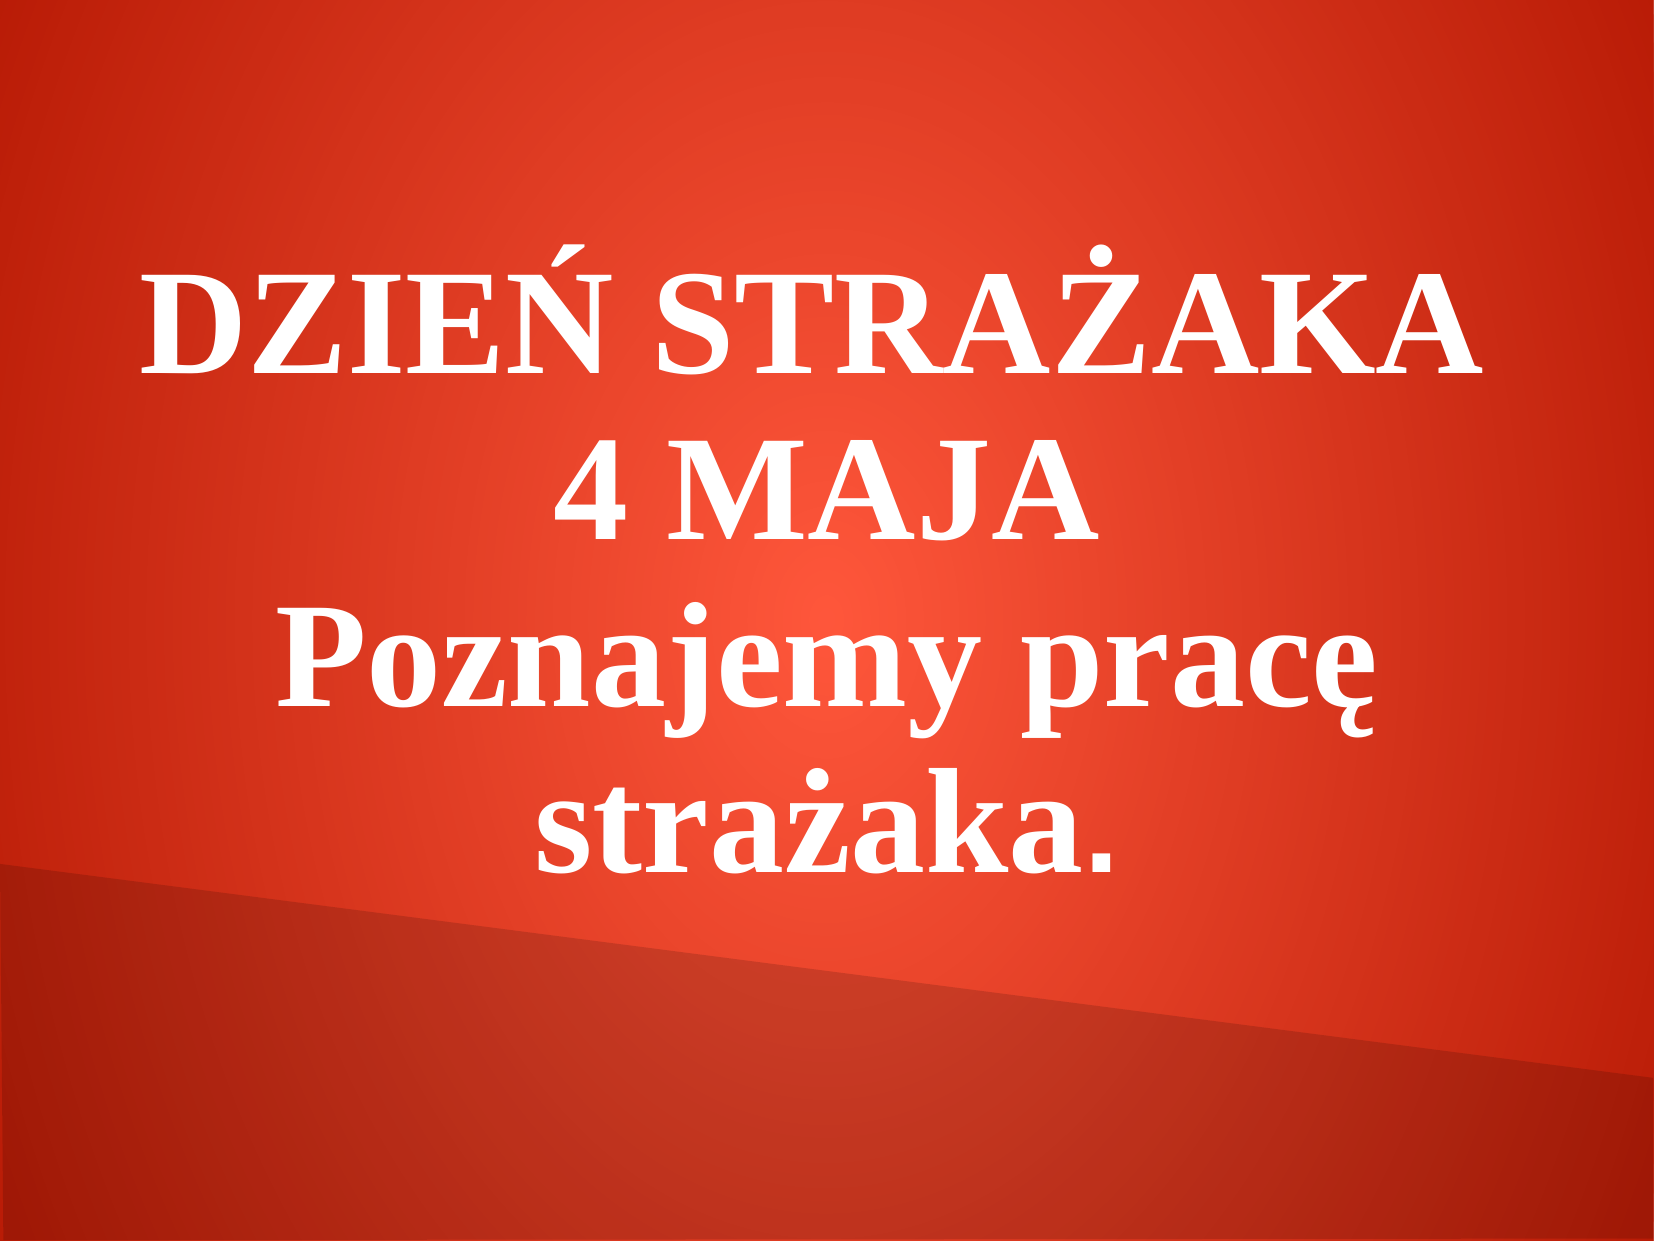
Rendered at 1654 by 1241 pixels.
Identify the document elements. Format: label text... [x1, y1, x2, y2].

title DZIEŃ STRAŻAKA 4 MAJA Poznajemy pracę strażaka. [82, 18, 1571, 1045]
